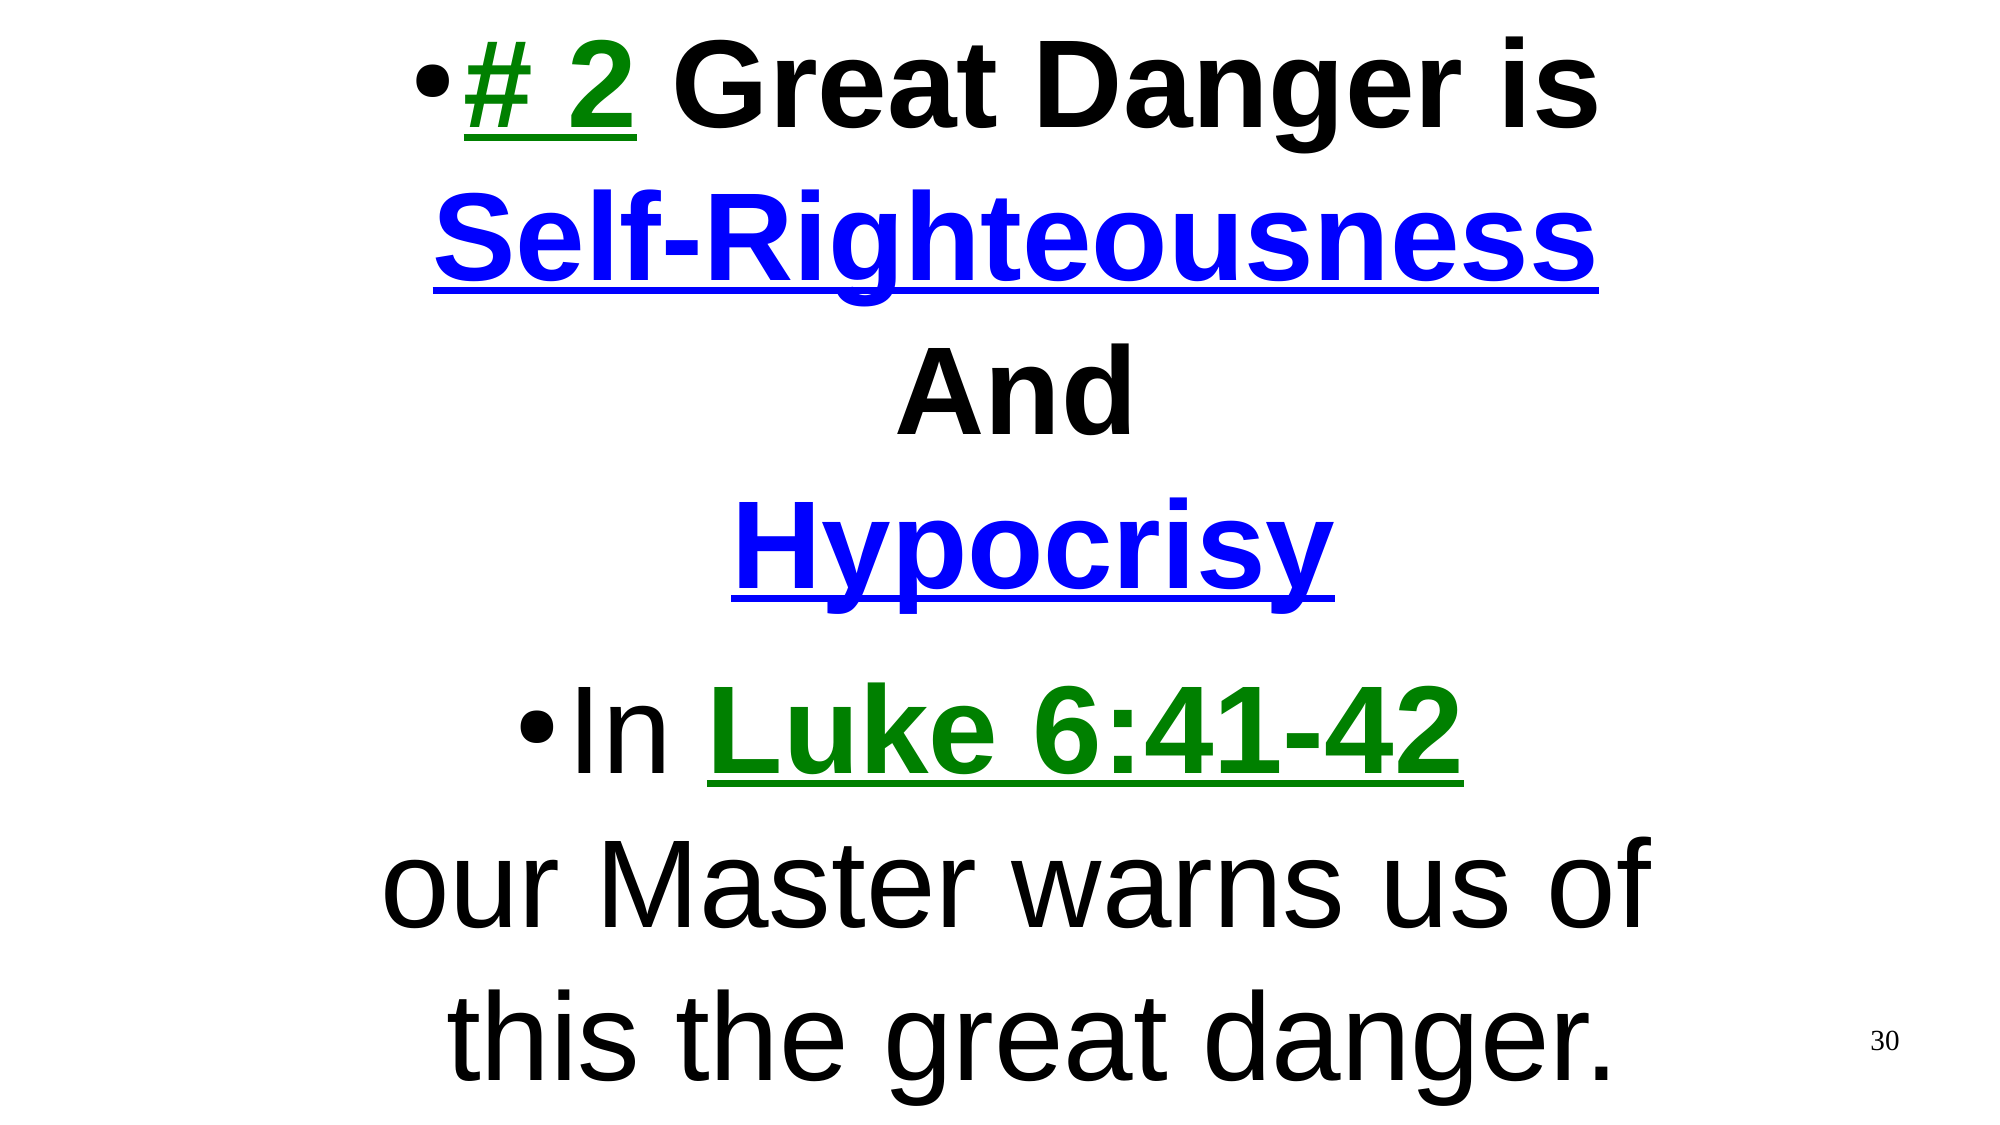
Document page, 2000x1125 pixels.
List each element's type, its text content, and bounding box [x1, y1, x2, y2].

list # 2 Great Danger is Self-Righteousness And Hypocrisy In Luke 6:41-42 our Master warns us of this the great danger. [0, 0, 1996, 1123]
